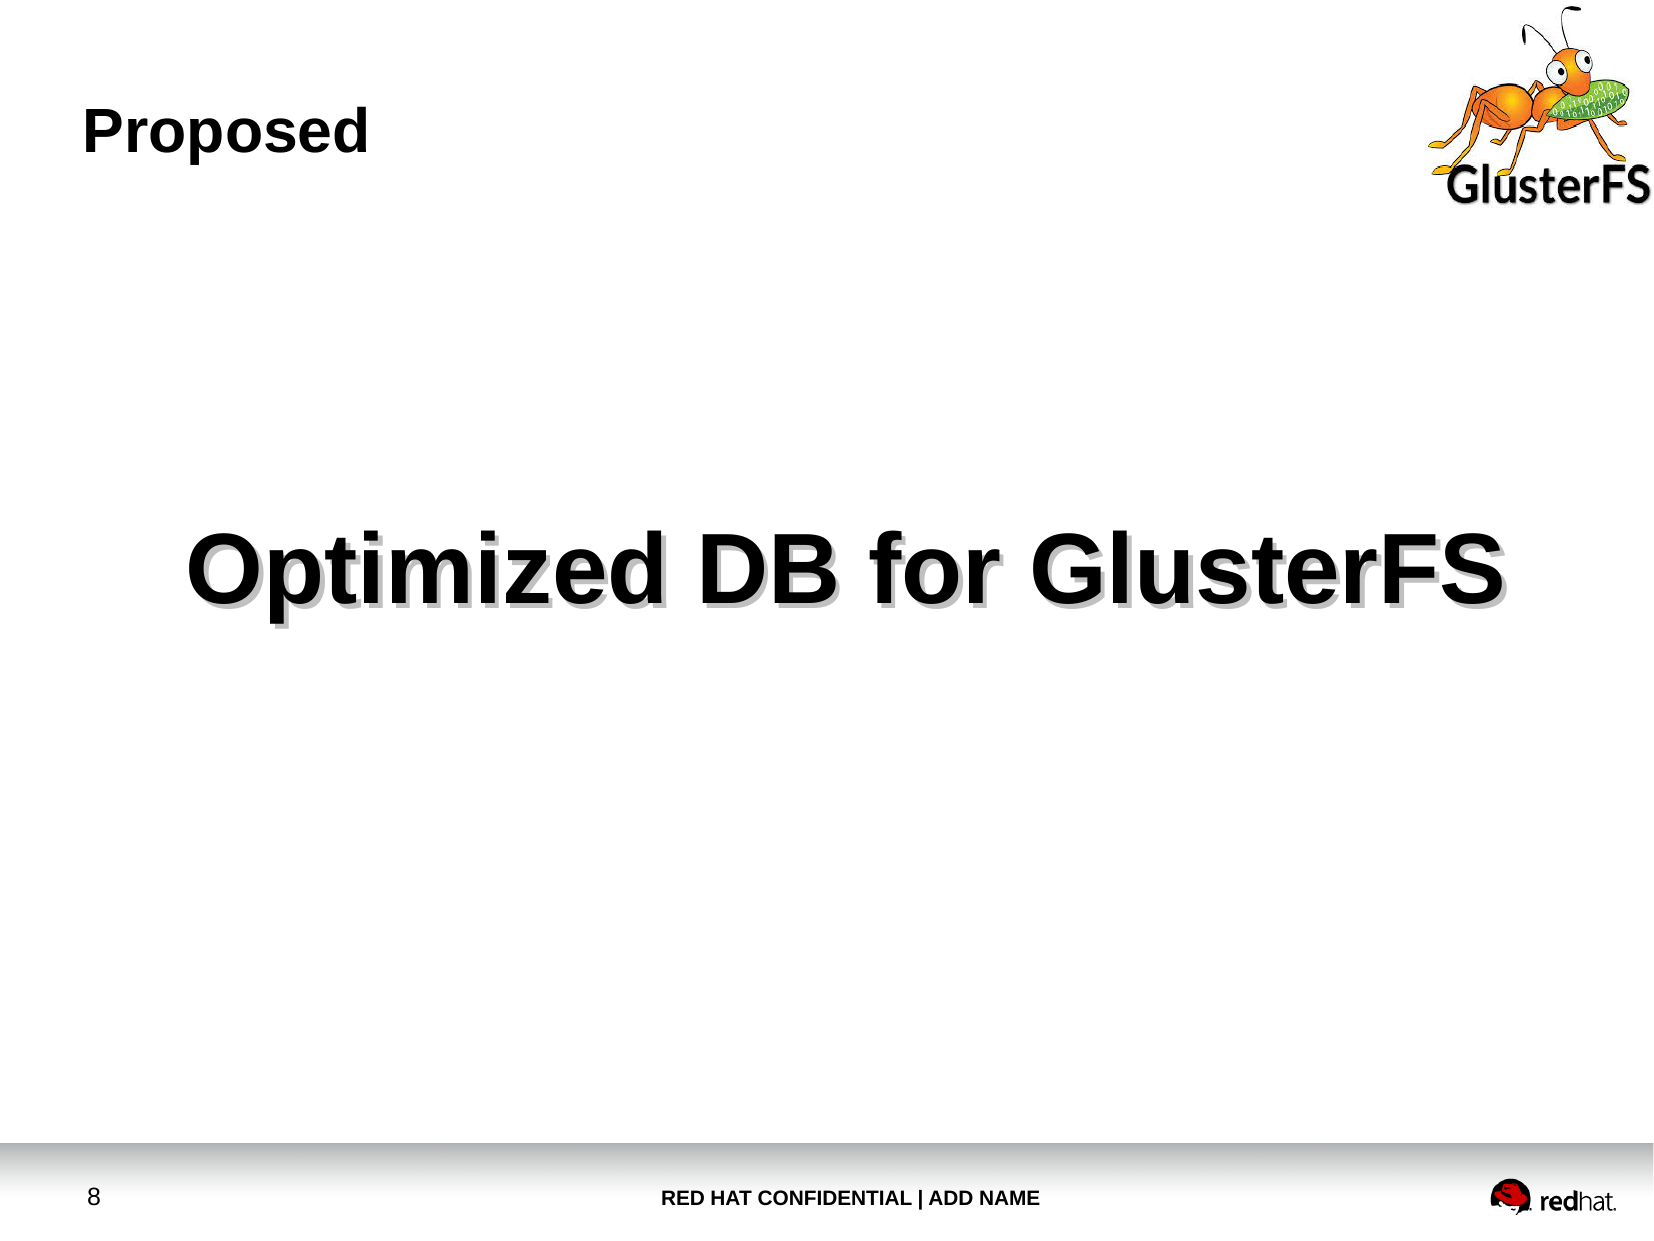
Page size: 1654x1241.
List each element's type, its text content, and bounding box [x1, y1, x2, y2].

text_box Optimized DB for GlusterFS [171, 505, 1523, 633]
picture [1425, 4, 1653, 208]
title Proposed [82, 37, 1426, 226]
picture [0, 1143, 1654, 1241]
